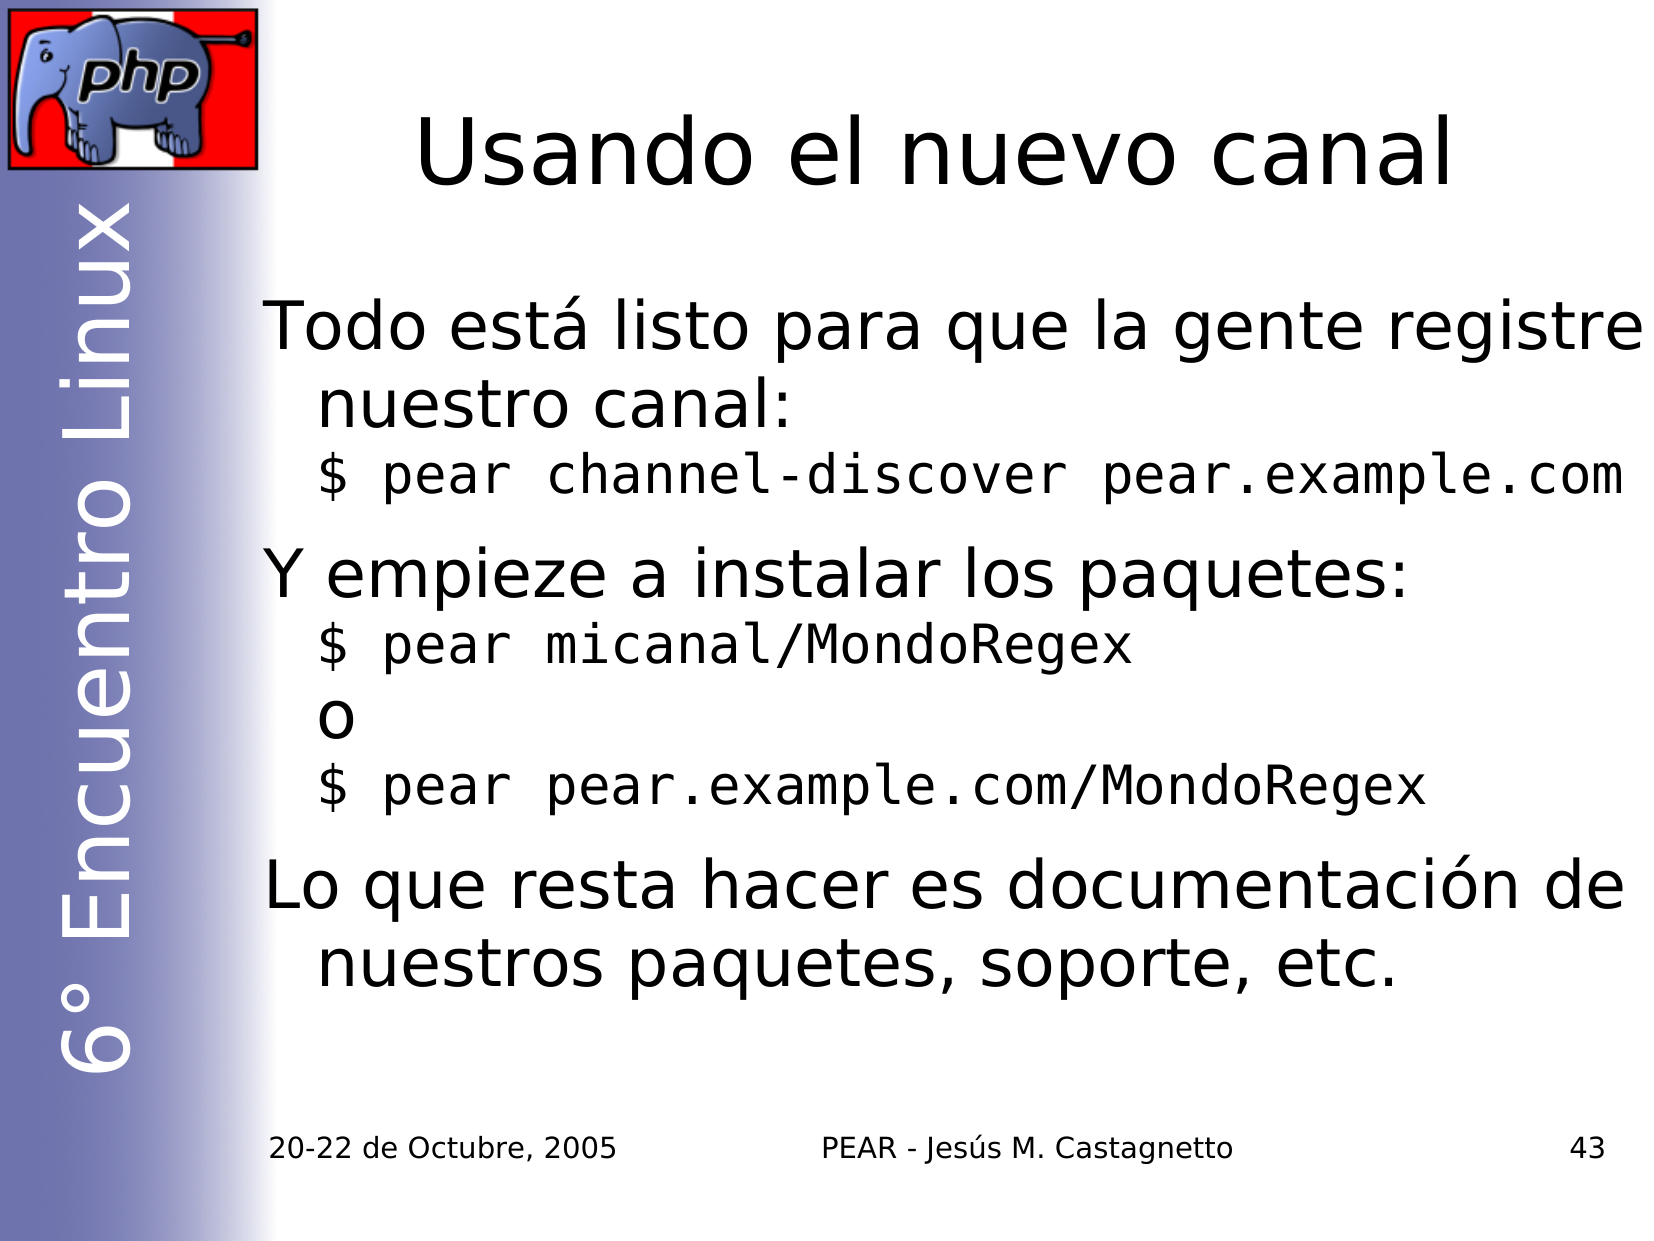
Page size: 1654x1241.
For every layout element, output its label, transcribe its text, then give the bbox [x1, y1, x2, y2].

list Todo está listo para que la gente registre nuestro canal: $ pear channel-discover pear.example.com Y empieze a instalar los paquetes: $ pear micanal/MondoRegex o $ pear pear.example.com/MondoRegex Lo que resta hacer es documentación de nuestros paquetes, soporte, etc. [245, 287, 1654, 1106]
title Usando el nuevo canal [300, 49, 1571, 257]
picture [0, 0, 1654, 1241]
